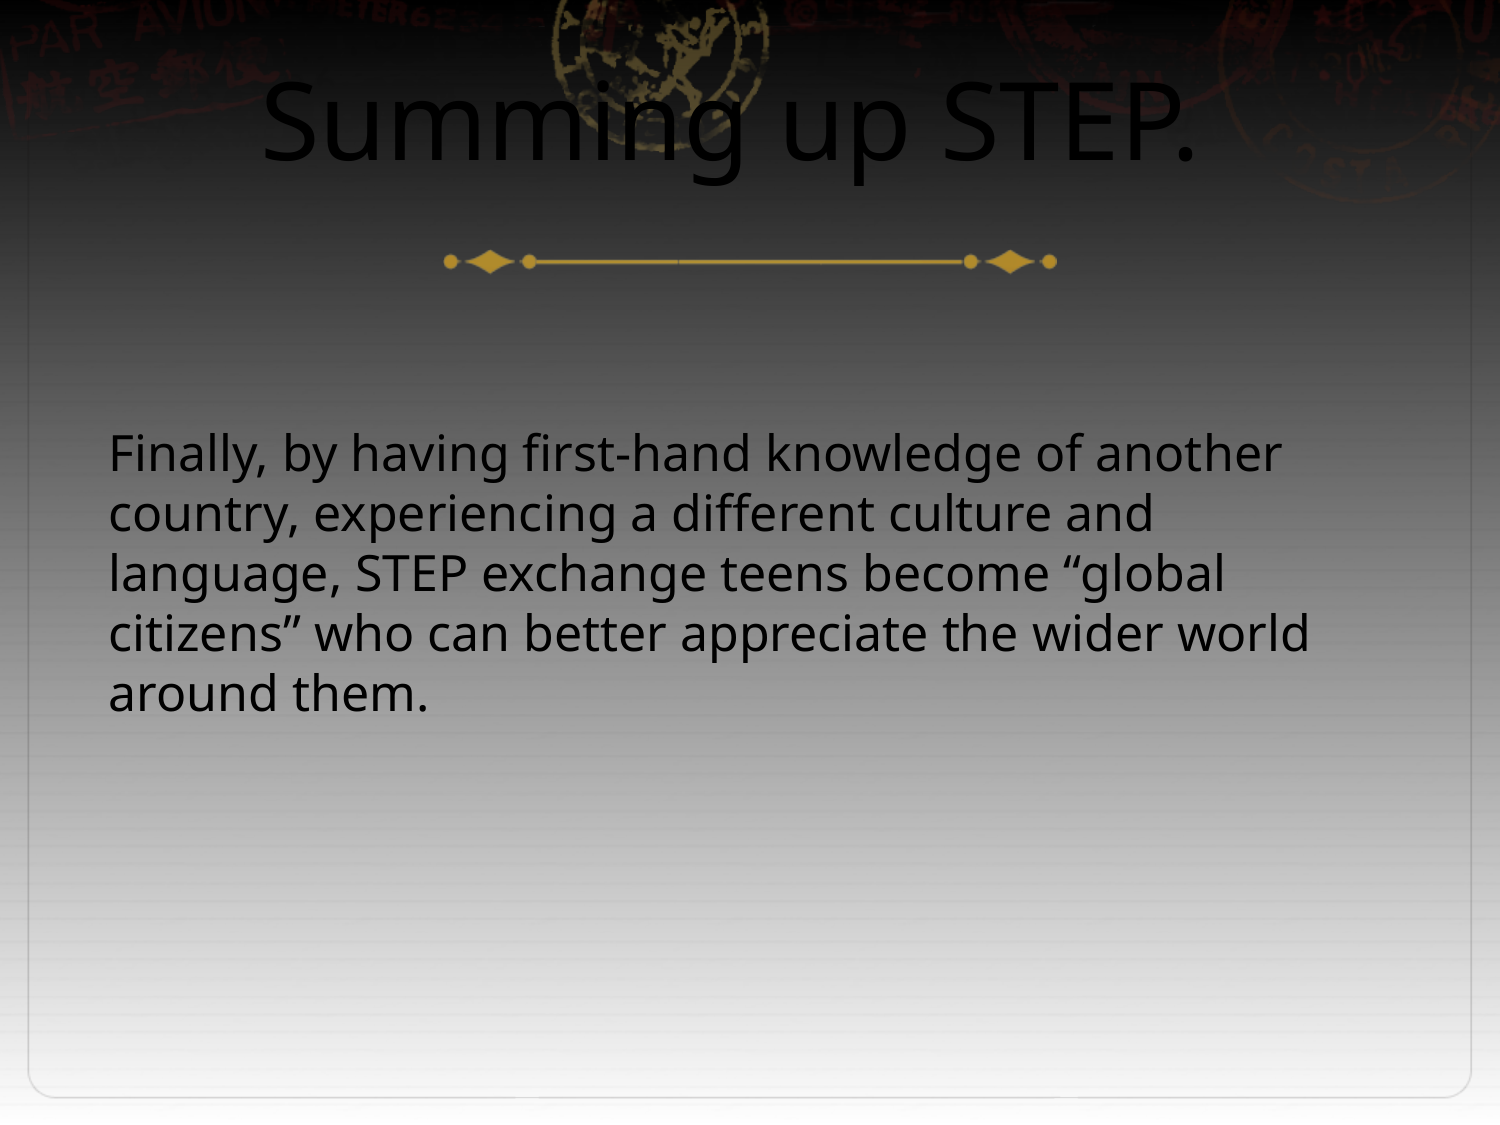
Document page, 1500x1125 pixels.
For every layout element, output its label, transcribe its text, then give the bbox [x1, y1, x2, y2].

picture [0, 0, 1500, 1125]
list Finally, by having first-hand knowledge of another country, experiencing a different culture and language, STEP exchange teens become “global citizens” who can better appreciate the wider world around them. [93, 312, 1407, 1016]
title Summing up STEP. [74, 45, 1387, 233]
